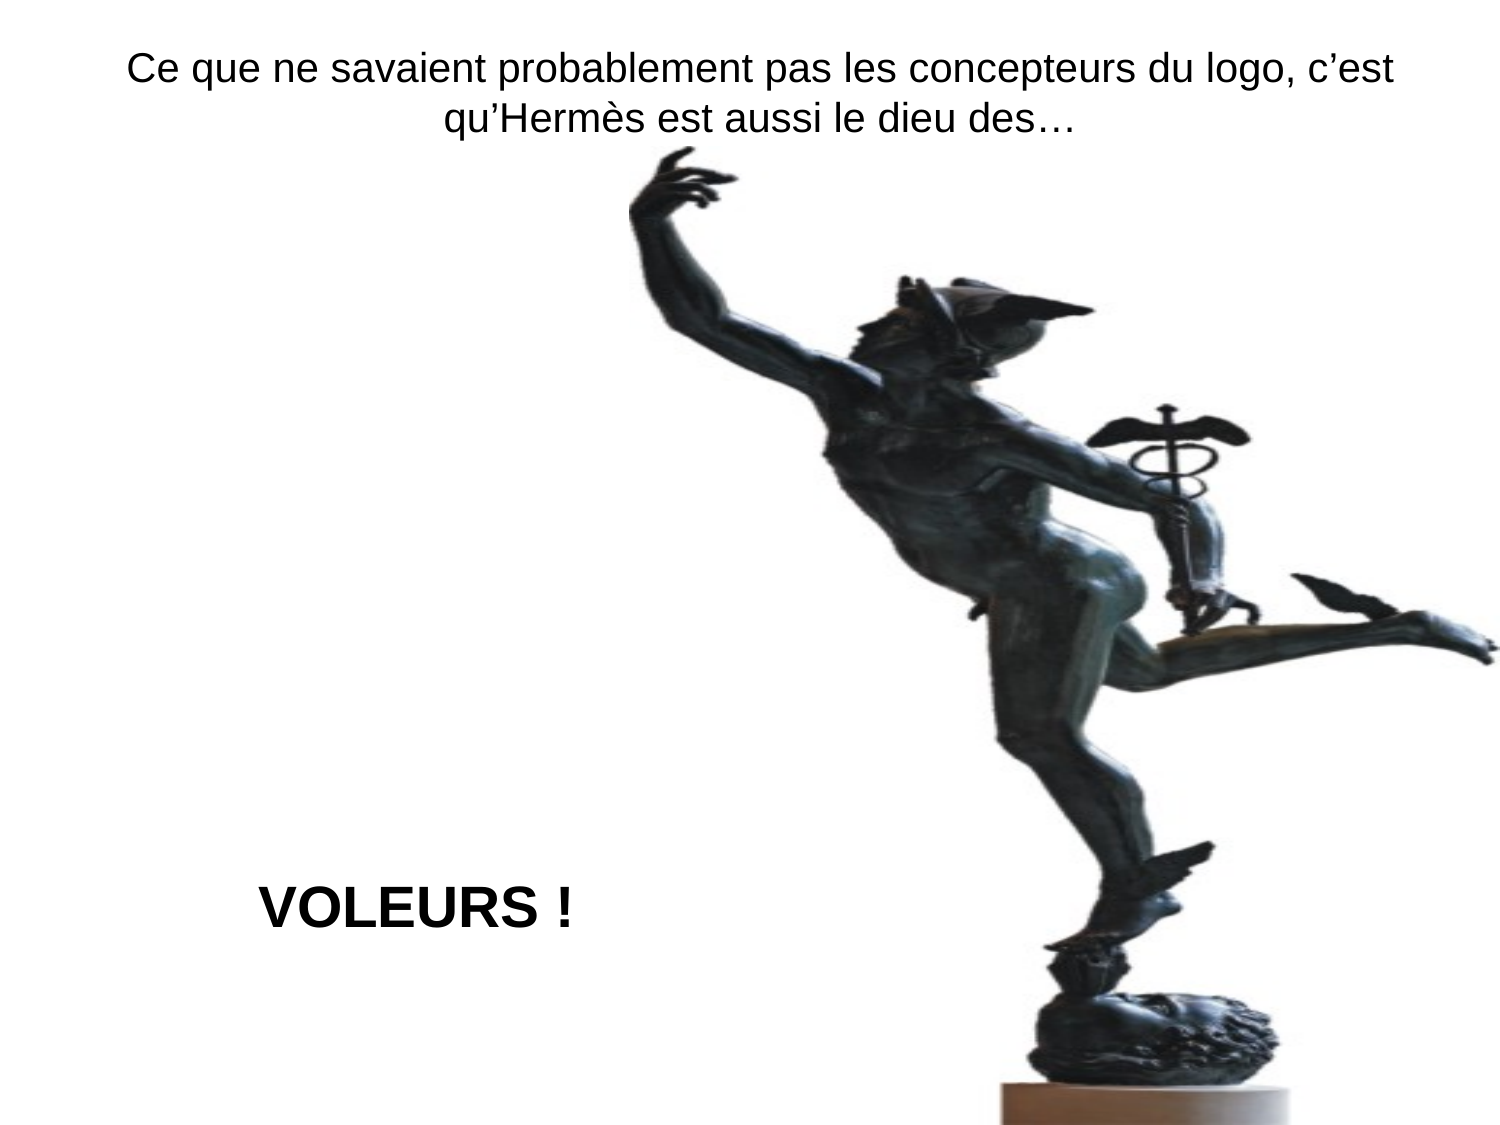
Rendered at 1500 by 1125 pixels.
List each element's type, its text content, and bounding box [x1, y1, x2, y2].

text_box VOLEURS ! [21, 861, 813, 948]
picture [629, 146, 1500, 1125]
text_box Ce que ne savaient probablement pas les concepteurs du logo, c’est qu’Hermès est aussi le dieu des… [21, 33, 1500, 149]
